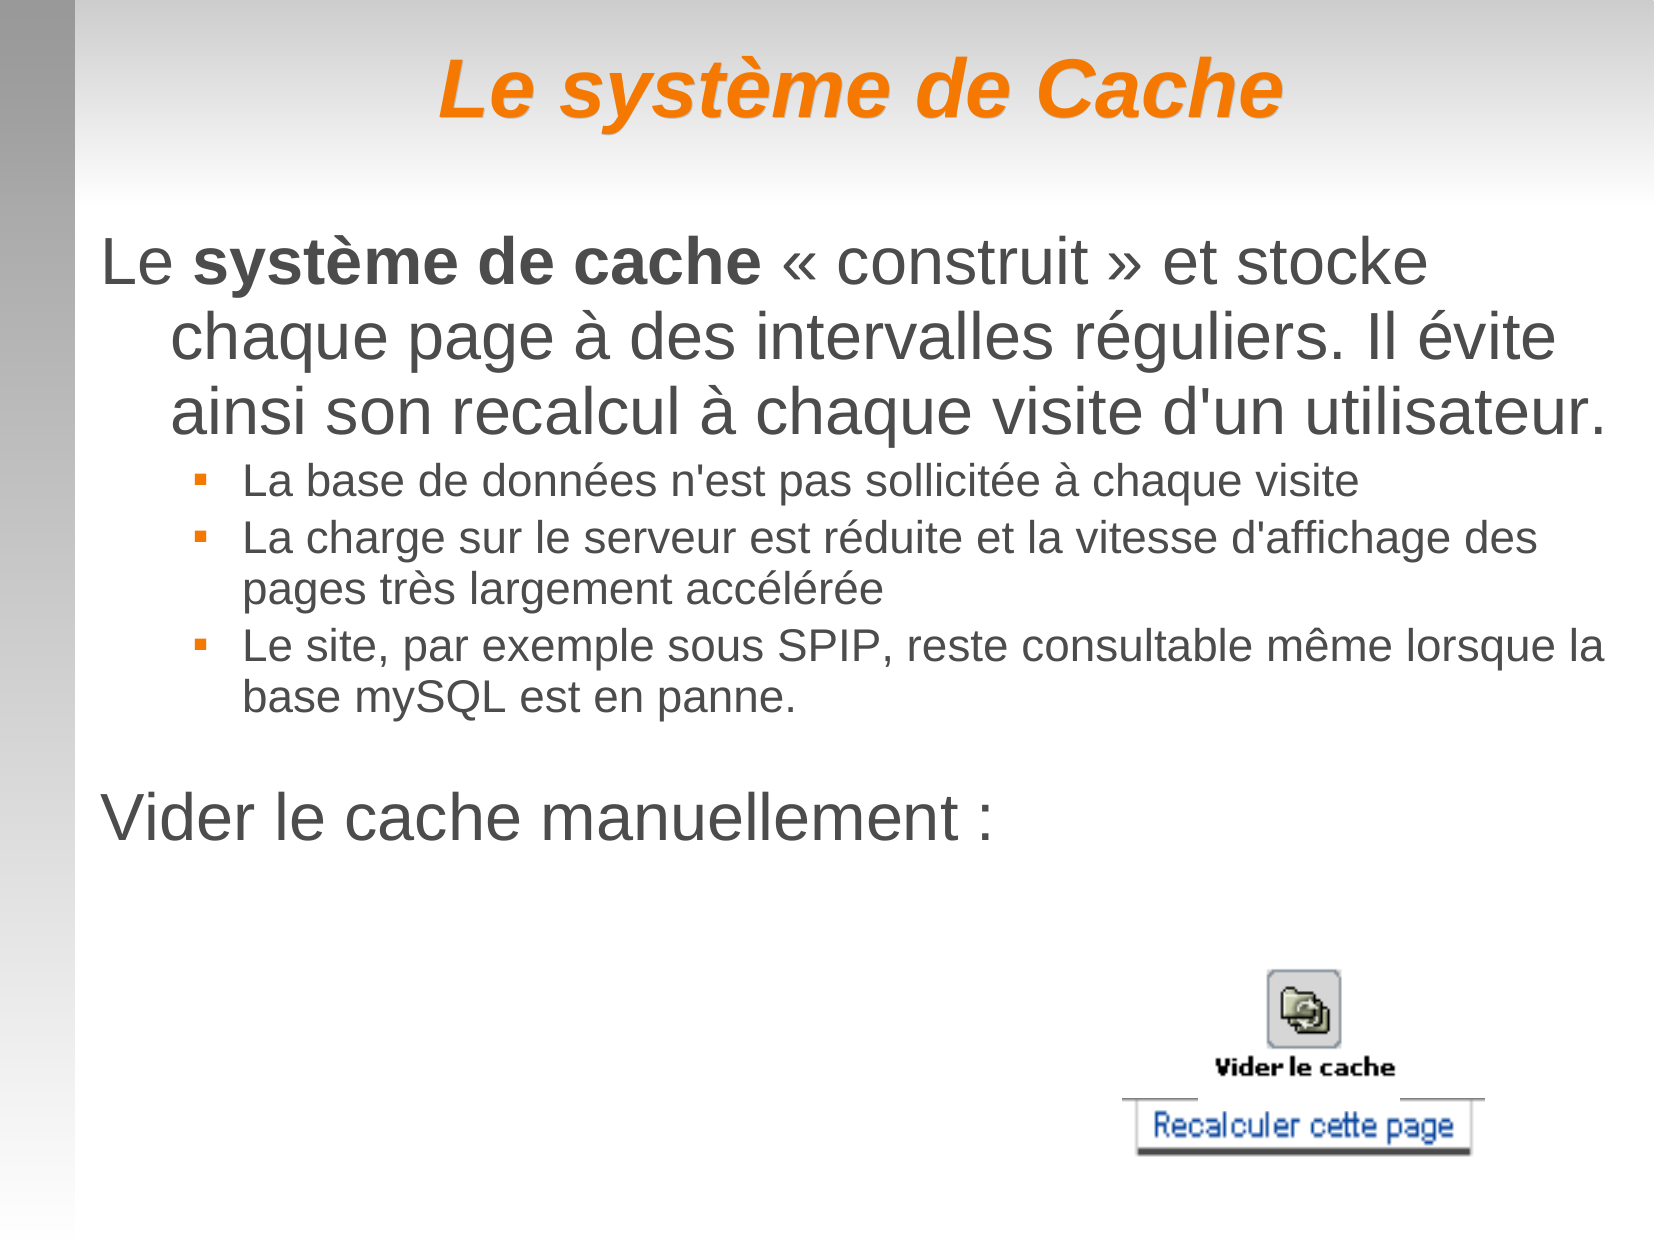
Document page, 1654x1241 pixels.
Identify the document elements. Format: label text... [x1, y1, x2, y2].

title Le système de Cache [88, 0, 1654, 178]
list Le système de cache « construit » et stocke chaque page à des intervalles réguliers. Il évite ainsi son recalcul à chaque visite d'un utilisateur. La base de données n'est pas sollicitée à chaque visite La charge sur le serveur est réduite et la vitesse d'affichage des pages très largement accélérée Le site, par exemple sous SPIP, reste consultable même lorsque la base mySQL est en panne. Vider le cache manuellement : [100, 224, 1636, 1170]
picture [1122, 953, 1485, 1241]
